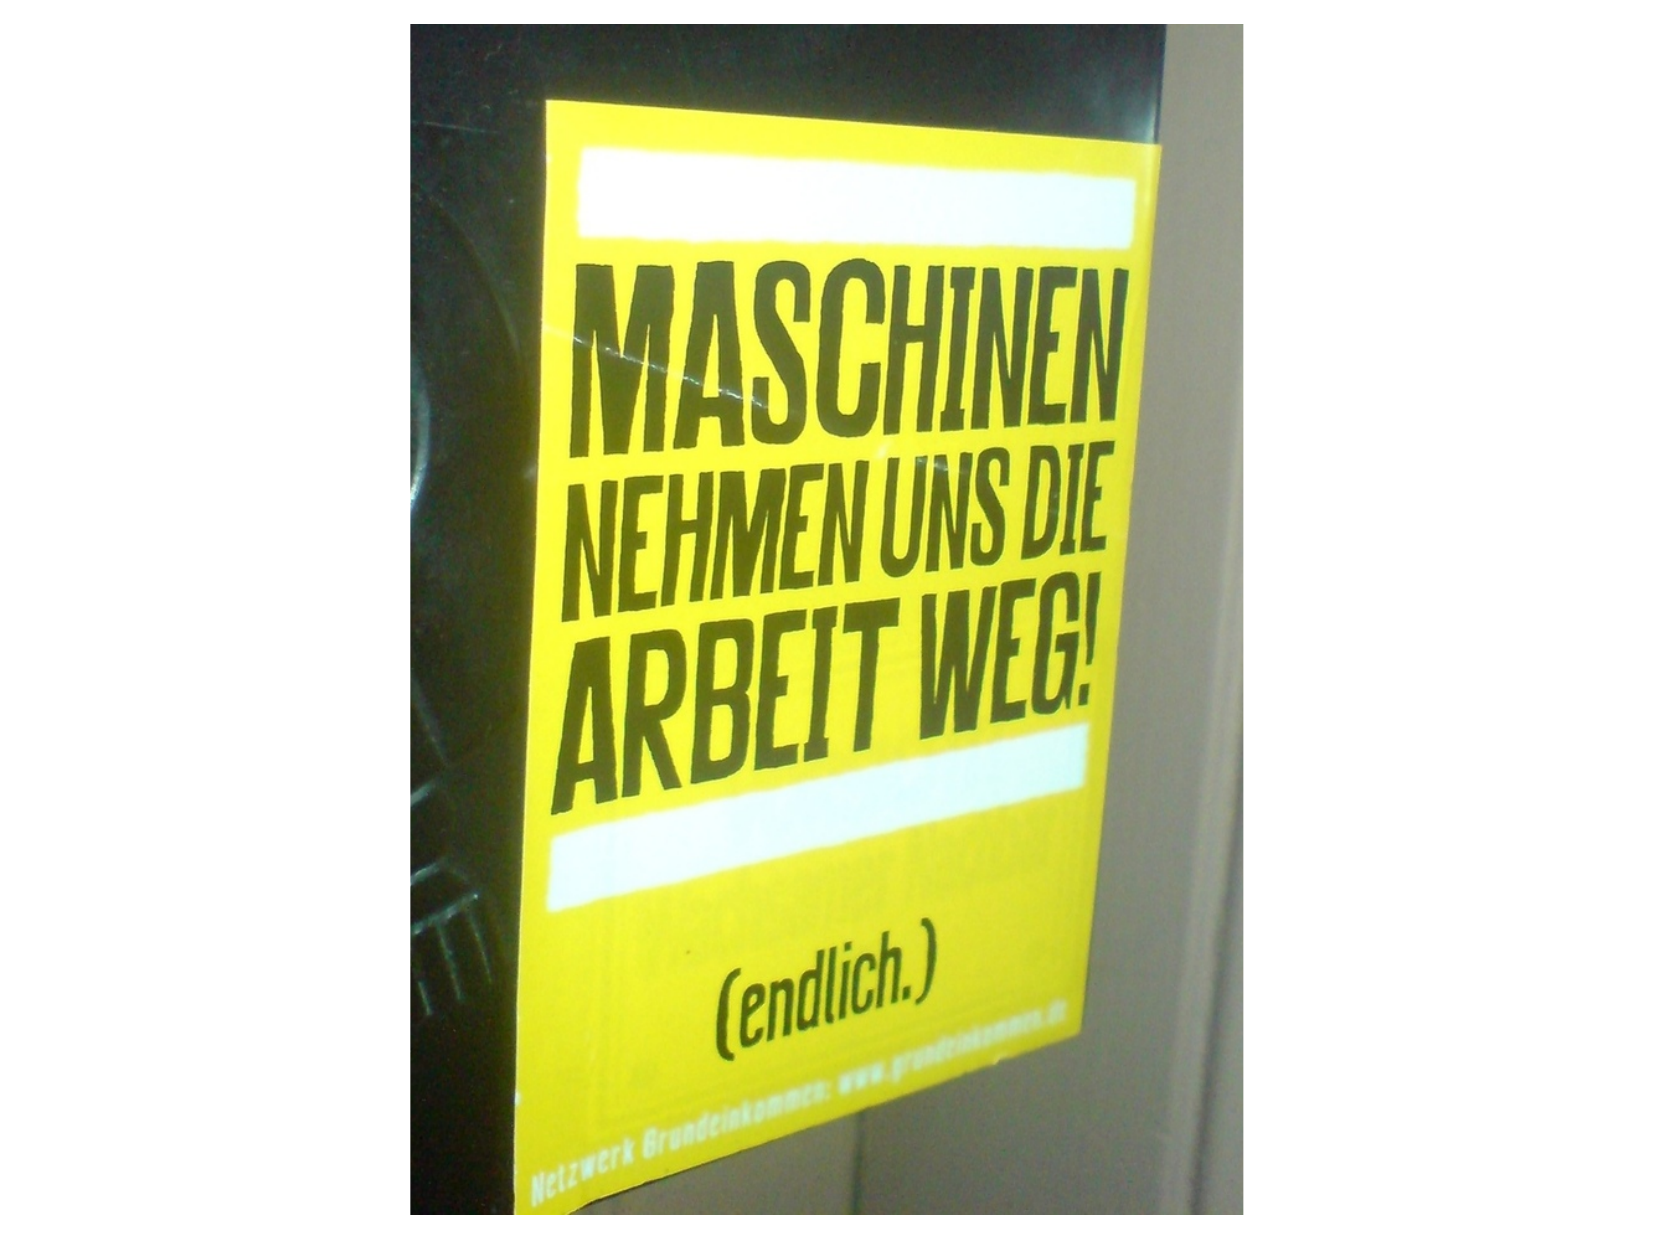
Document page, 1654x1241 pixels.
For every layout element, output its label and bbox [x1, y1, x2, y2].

picture [410, 24, 1244, 1216]
